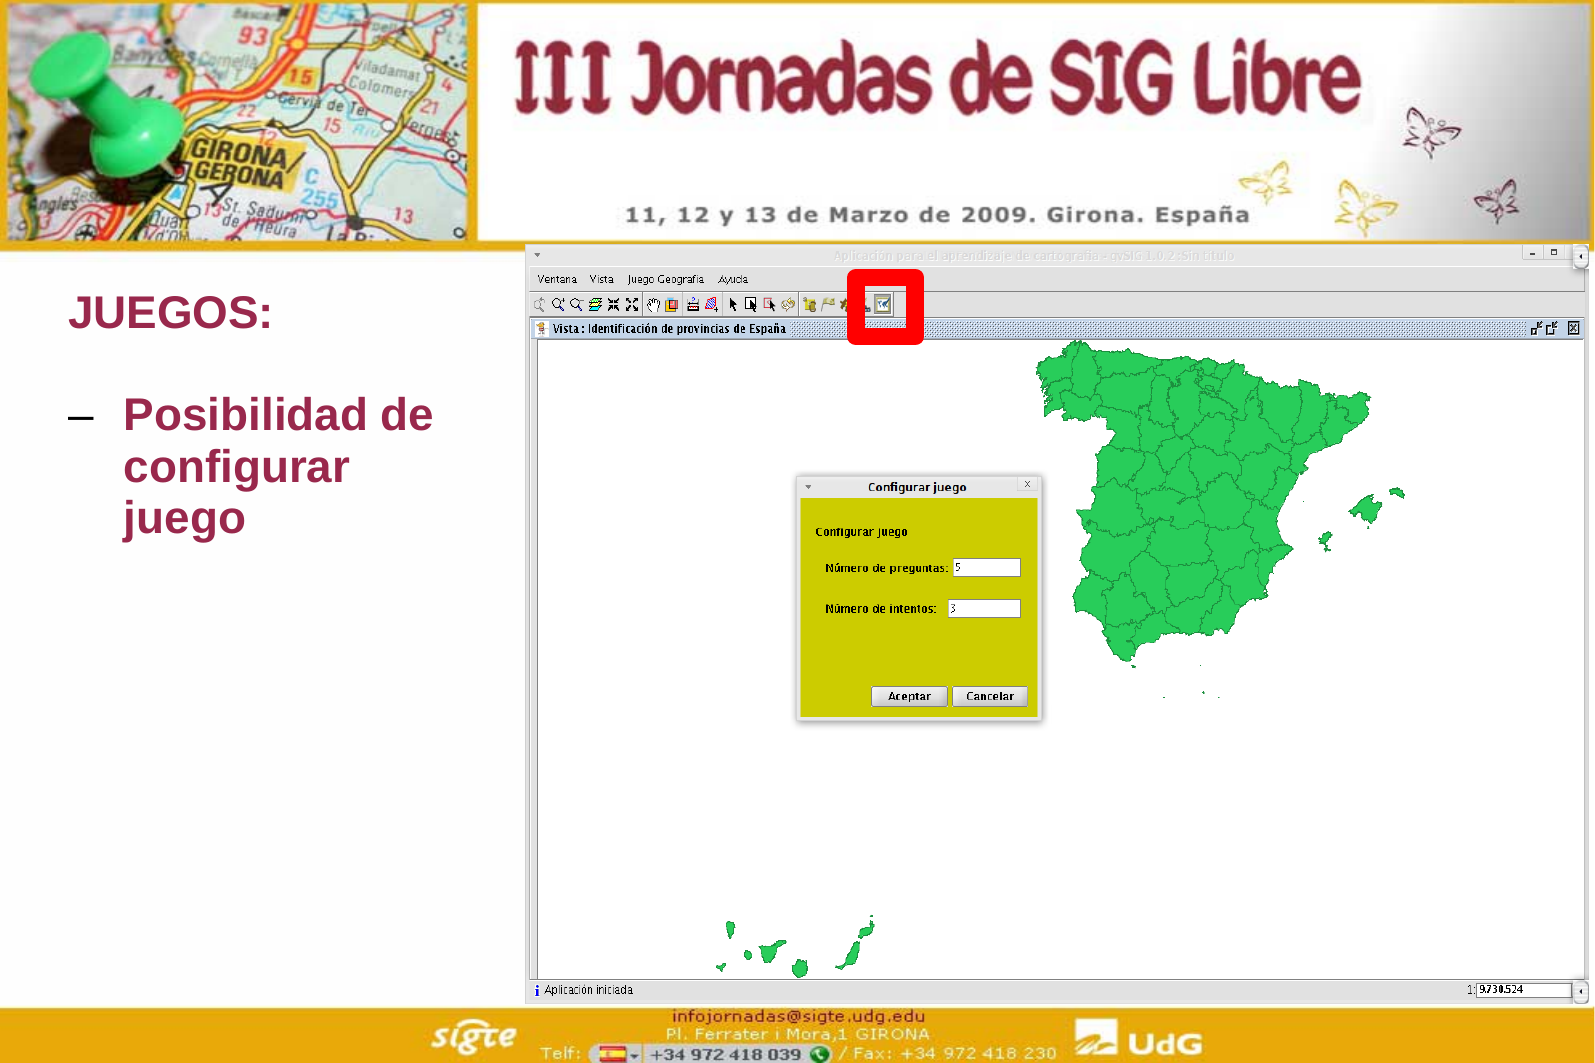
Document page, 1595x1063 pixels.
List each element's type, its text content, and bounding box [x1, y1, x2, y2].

text_box JUEGOS: Posibilidad de configurar juego [53, 279, 473, 709]
picture [0, 0, 1595, 1063]
